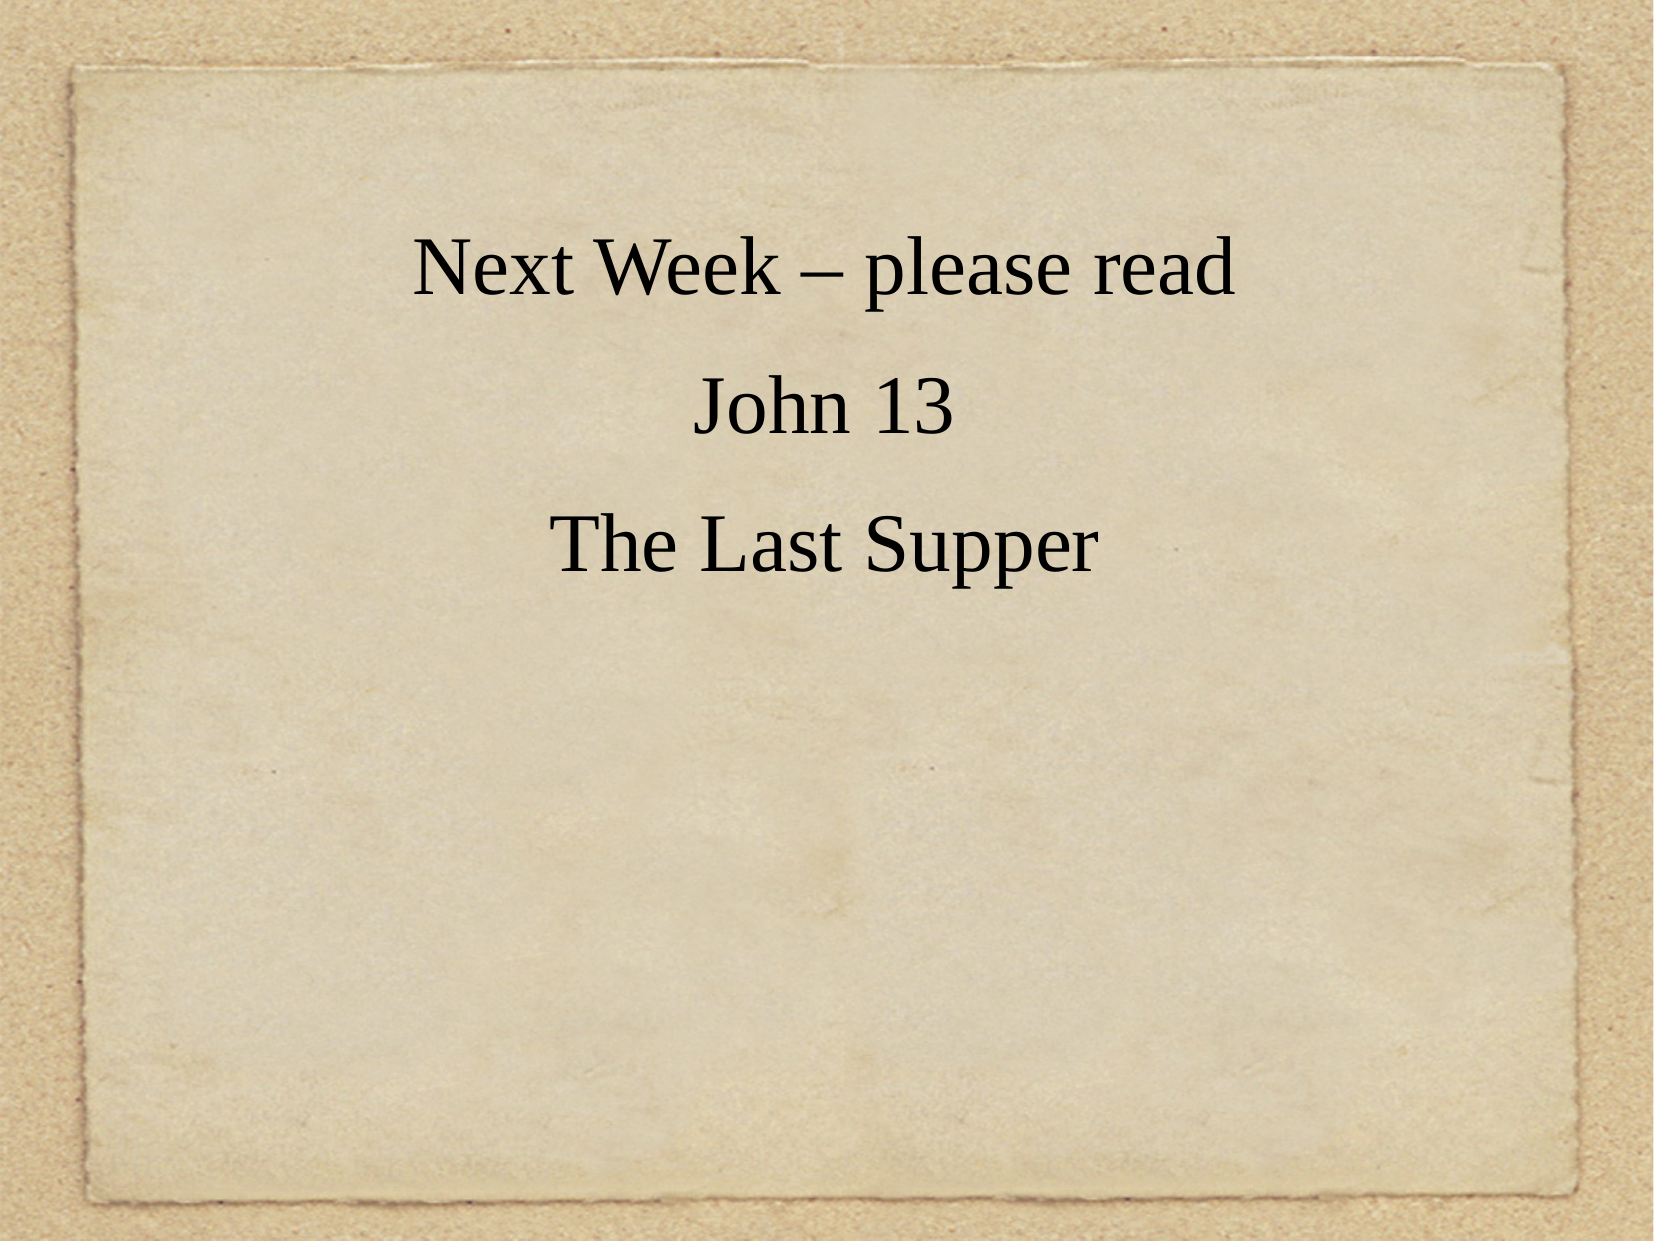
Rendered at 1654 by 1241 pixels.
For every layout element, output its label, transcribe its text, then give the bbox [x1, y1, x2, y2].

text_box Next Week – please read John 13 The Last Supper [75, 75, 1576, 1201]
picture [0, 0, 1654, 1241]
